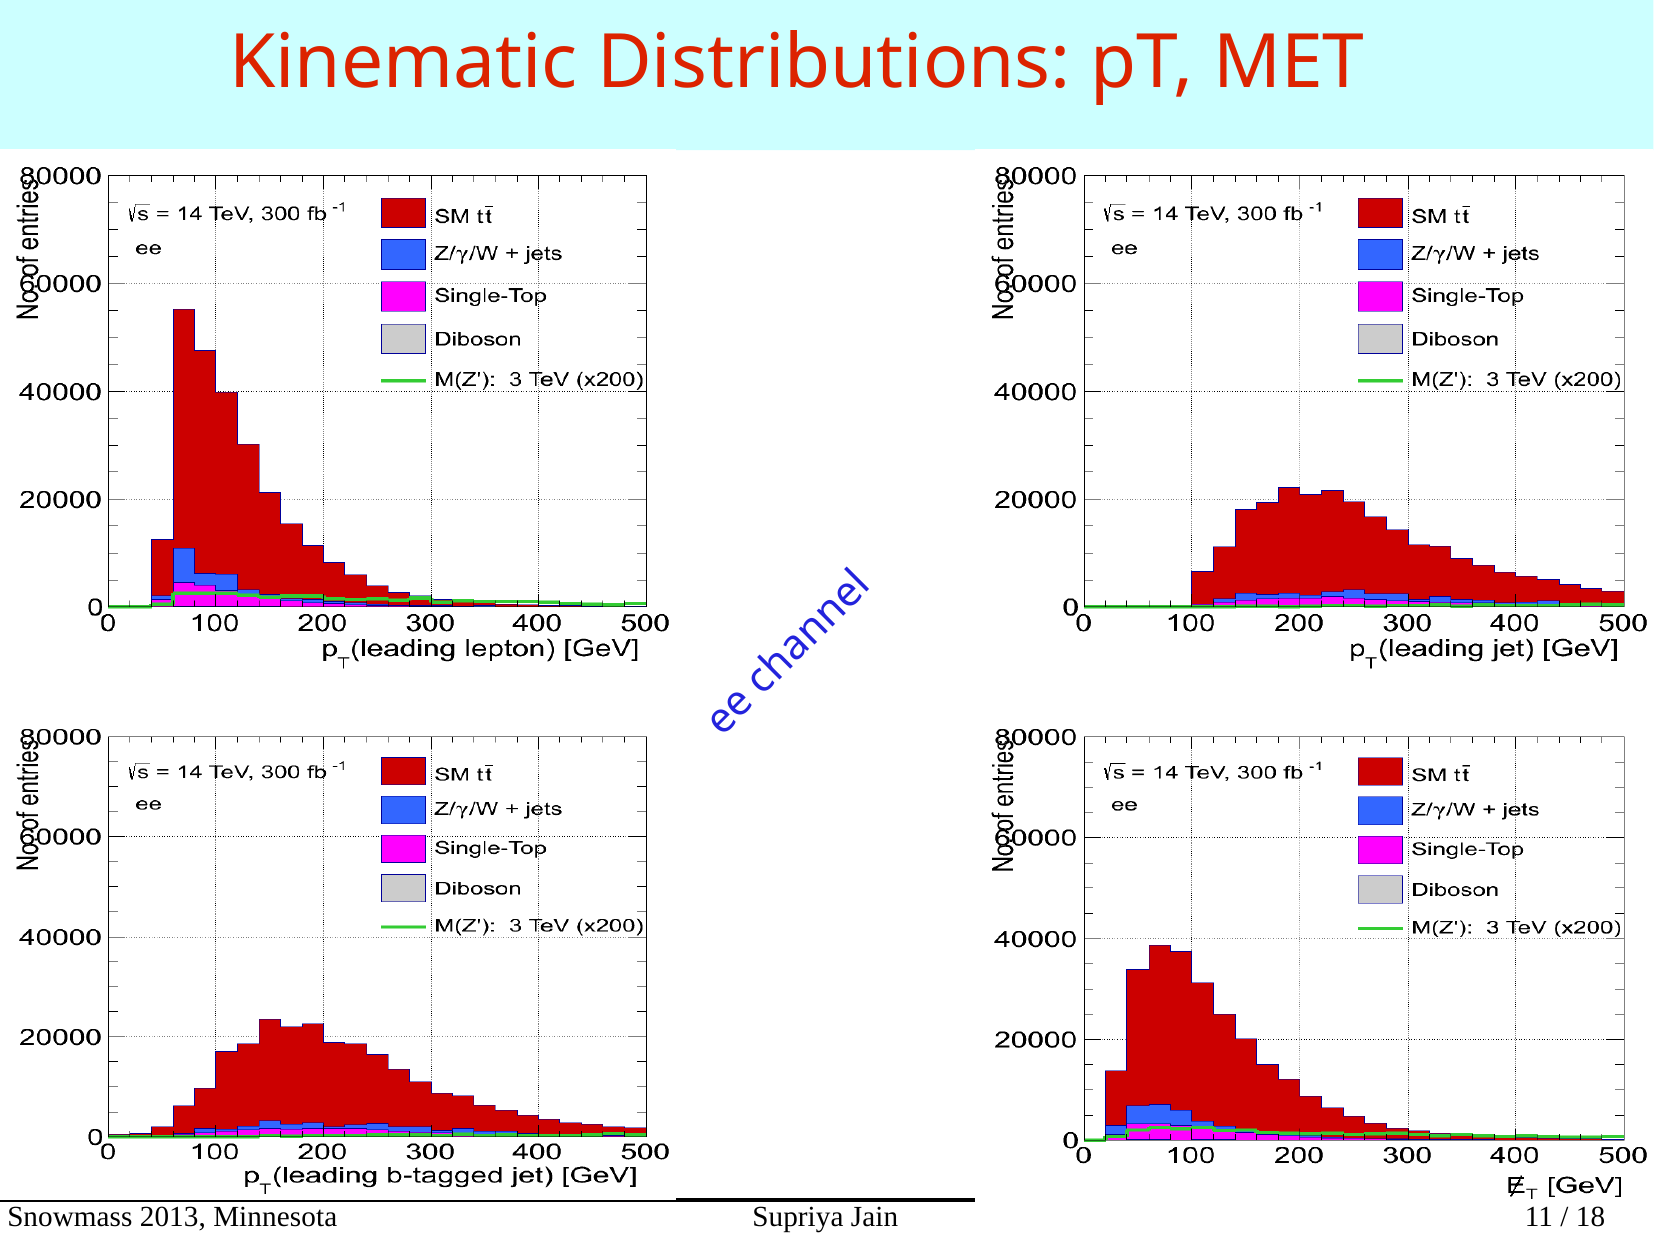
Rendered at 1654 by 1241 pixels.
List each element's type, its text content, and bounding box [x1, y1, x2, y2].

text_box ee channel [675, 525, 913, 763]
picture [0, 149, 676, 676]
text_box Kinematic Distributions: pT, MET [0, 0, 1654, 151]
picture [0, 712, 676, 1201]
picture [975, 712, 1654, 1204]
picture [975, 149, 1654, 676]
